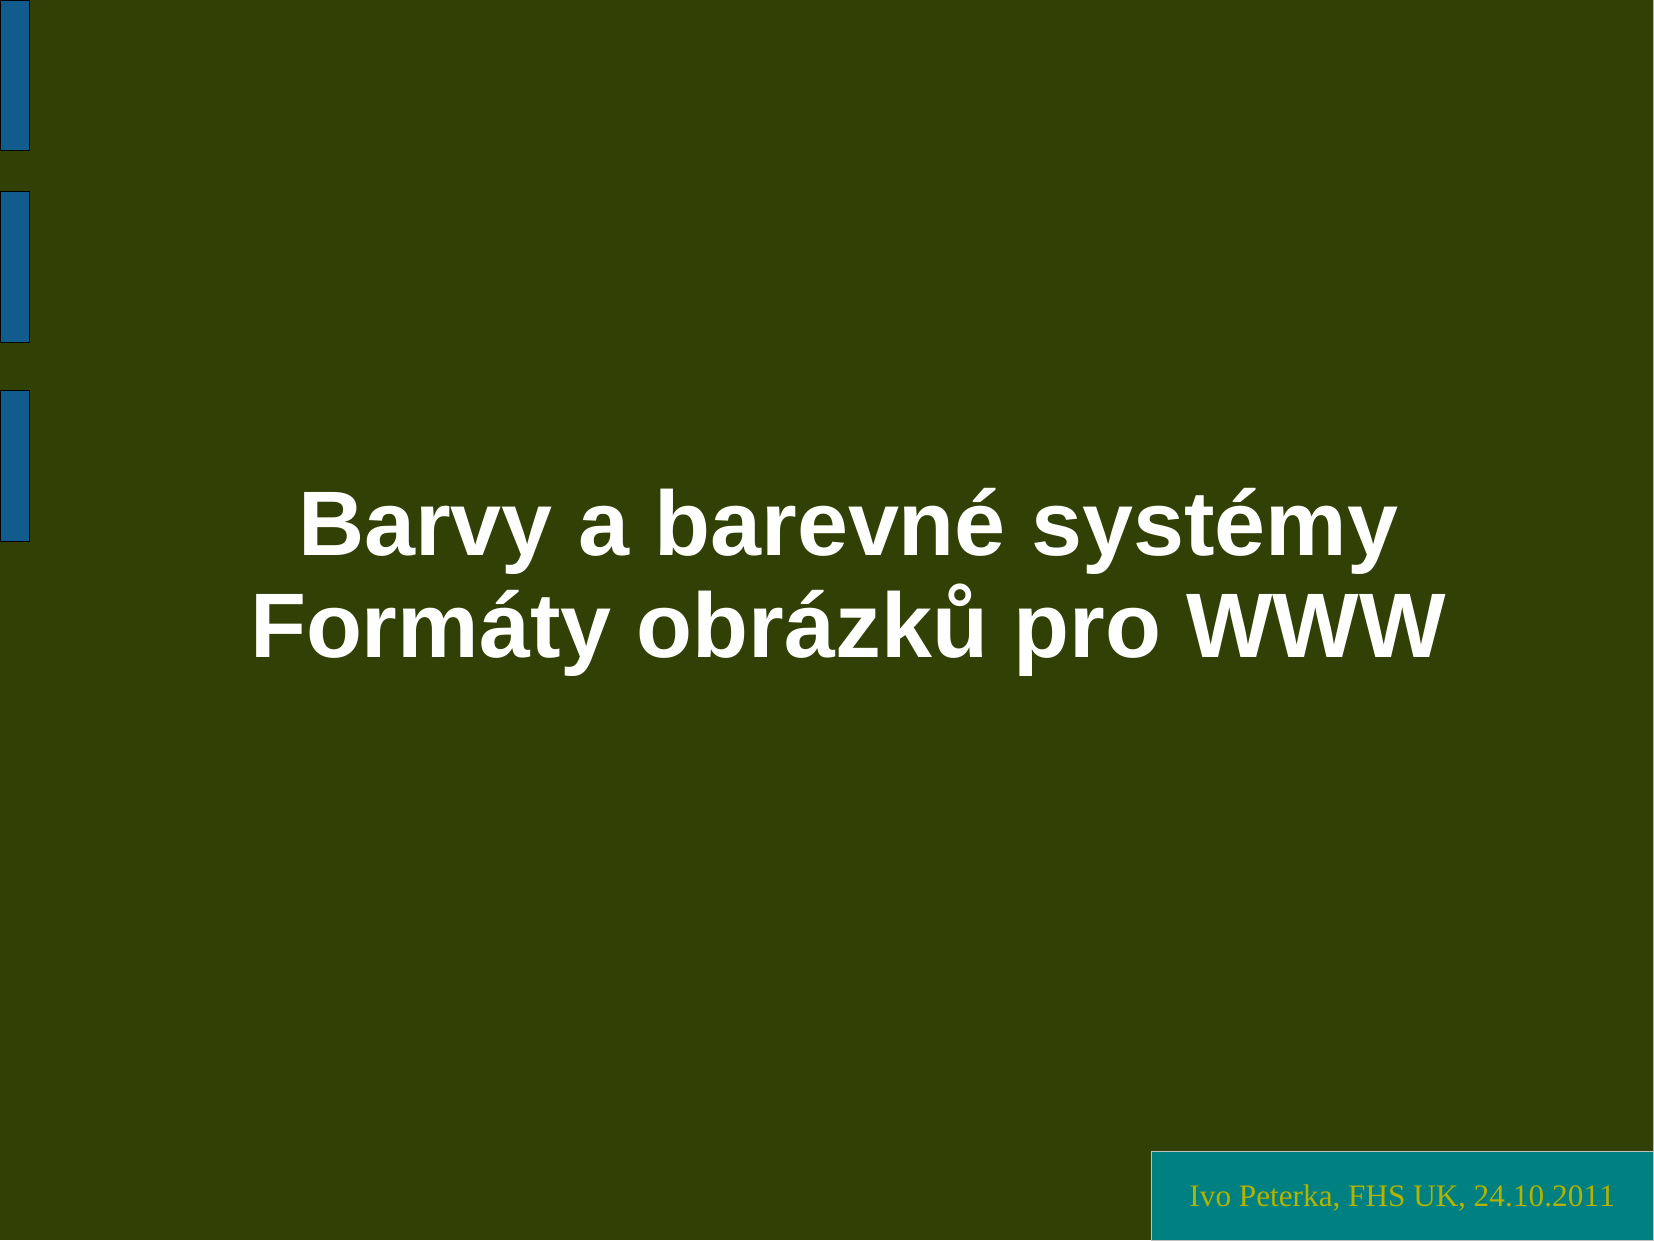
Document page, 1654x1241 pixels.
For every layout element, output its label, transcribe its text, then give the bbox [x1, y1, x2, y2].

title Barvy a barevné systémy Formáty obrázků pro WWW [142, 280, 1555, 869]
